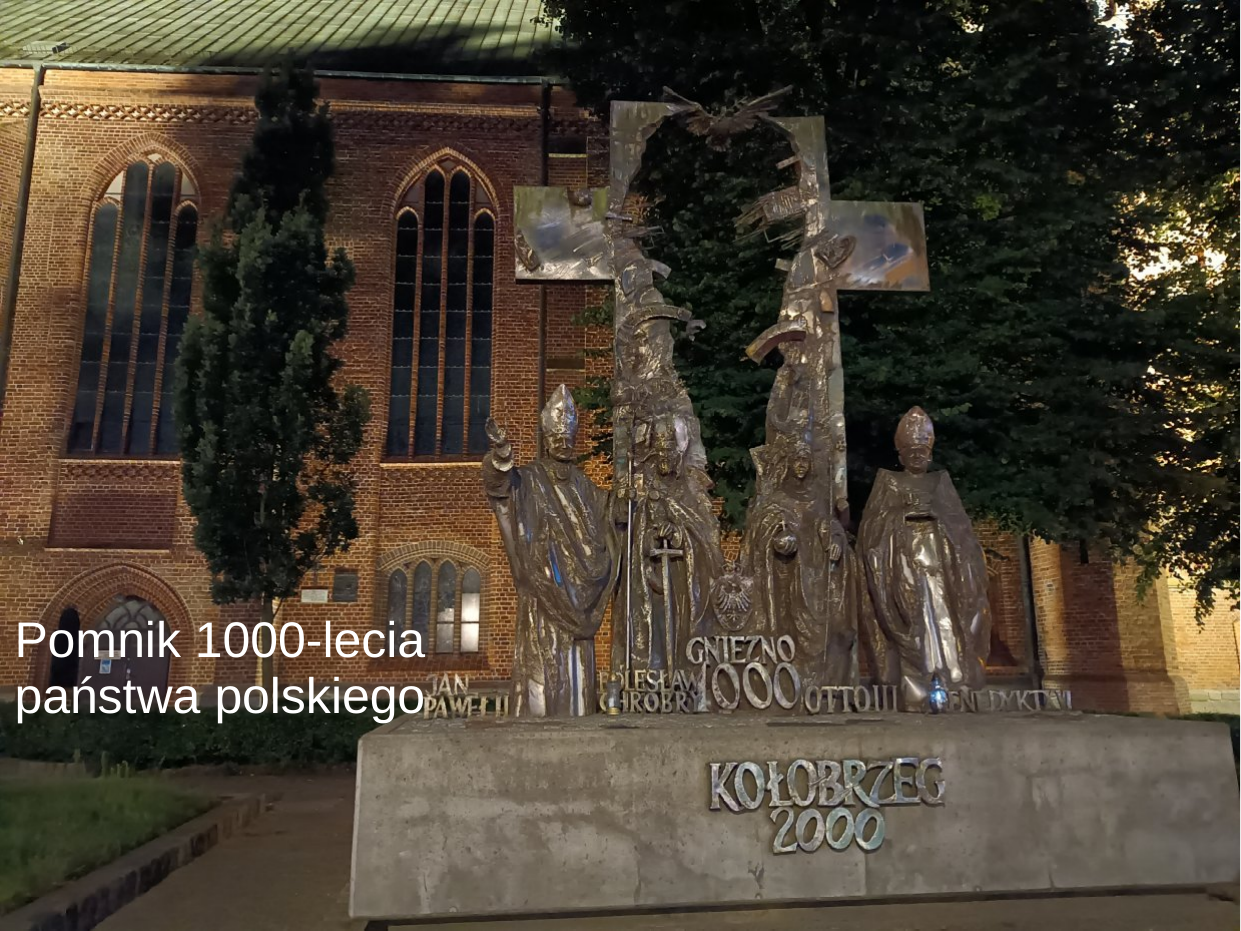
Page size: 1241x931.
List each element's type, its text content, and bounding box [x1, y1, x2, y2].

text_box Pomnik 1000-lecia państwa polskiego [0, 605, 443, 798]
picture [0, 0, 1241, 931]
